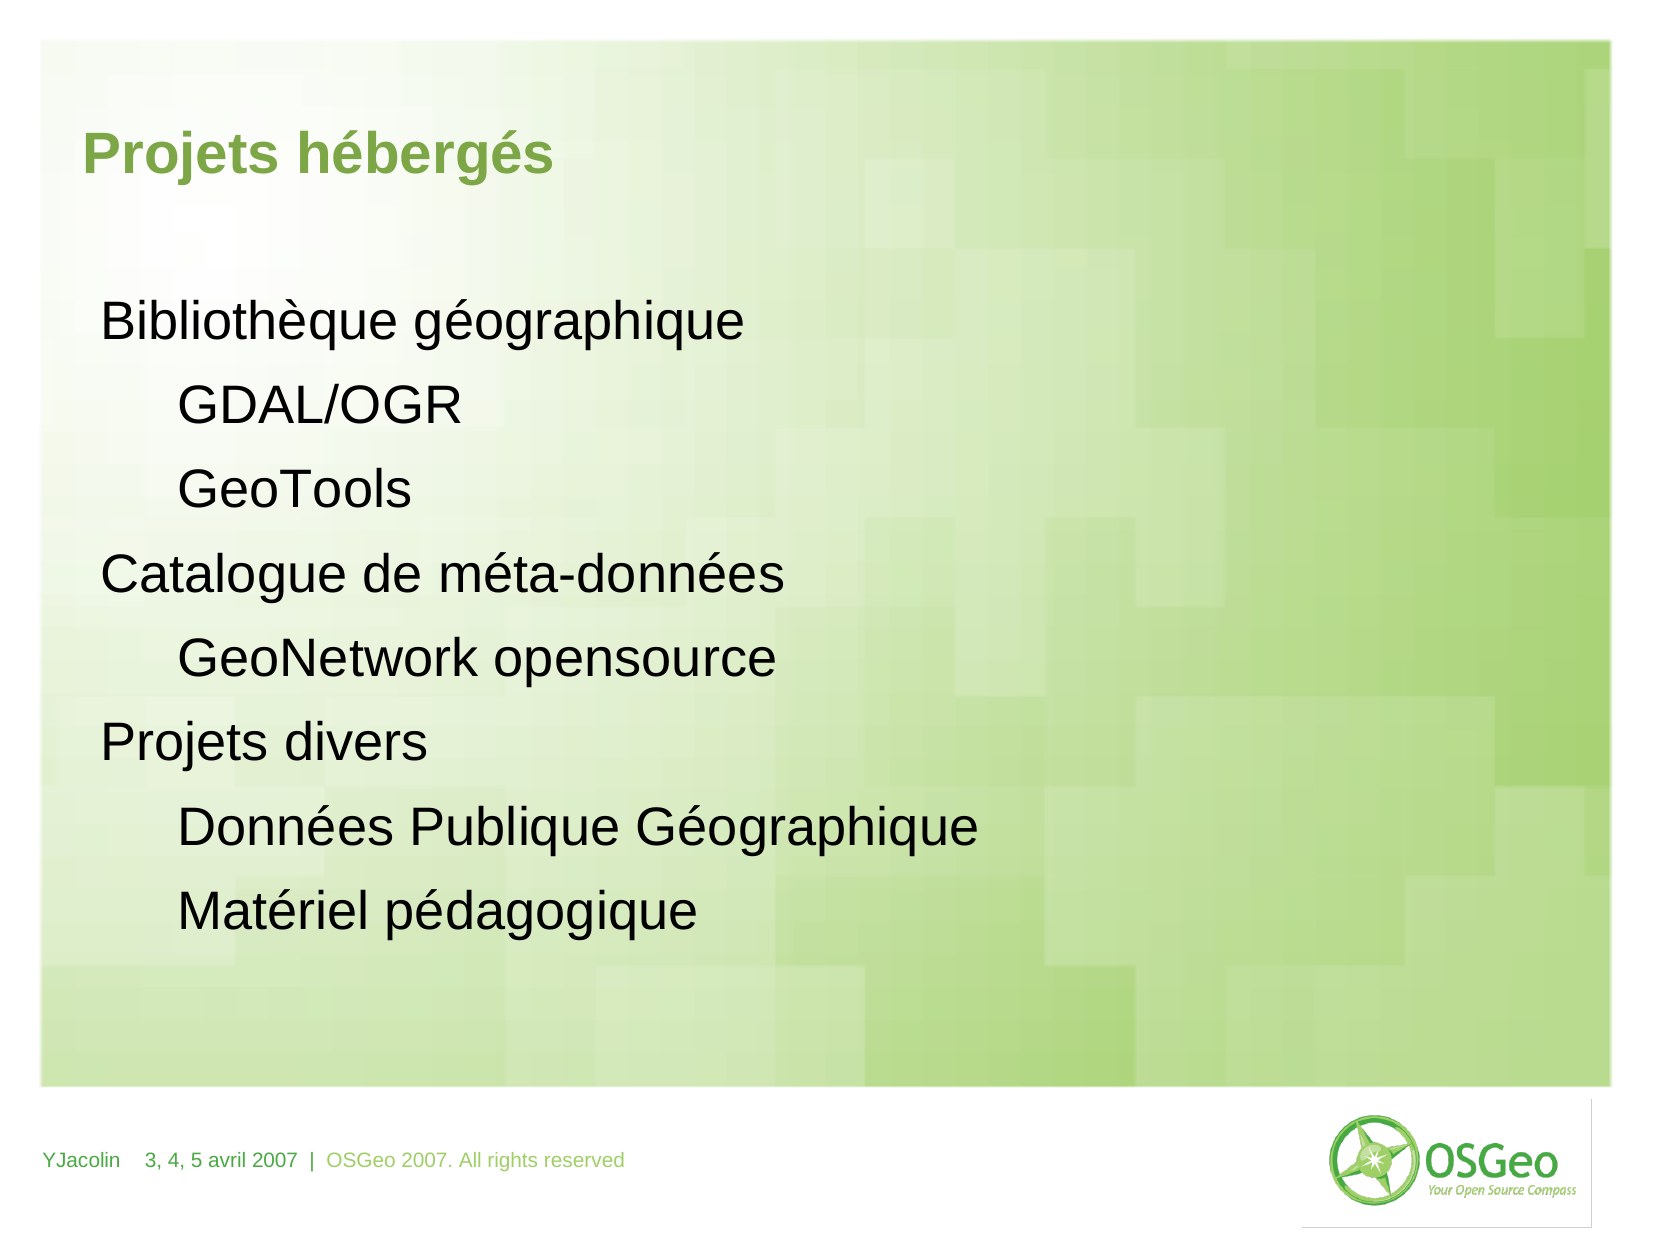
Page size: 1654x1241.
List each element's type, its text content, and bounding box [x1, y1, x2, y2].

picture [0, 1, 1654, 1239]
title Projets hébergés [82, 49, 1571, 257]
list Bibliothèque géographique GDAL/OGR GeoTools Catalogue de méta-données GeoNetwork opensource Projets divers Données Publique Géographique Matériel pédagogique [82, 290, 1571, 1109]
